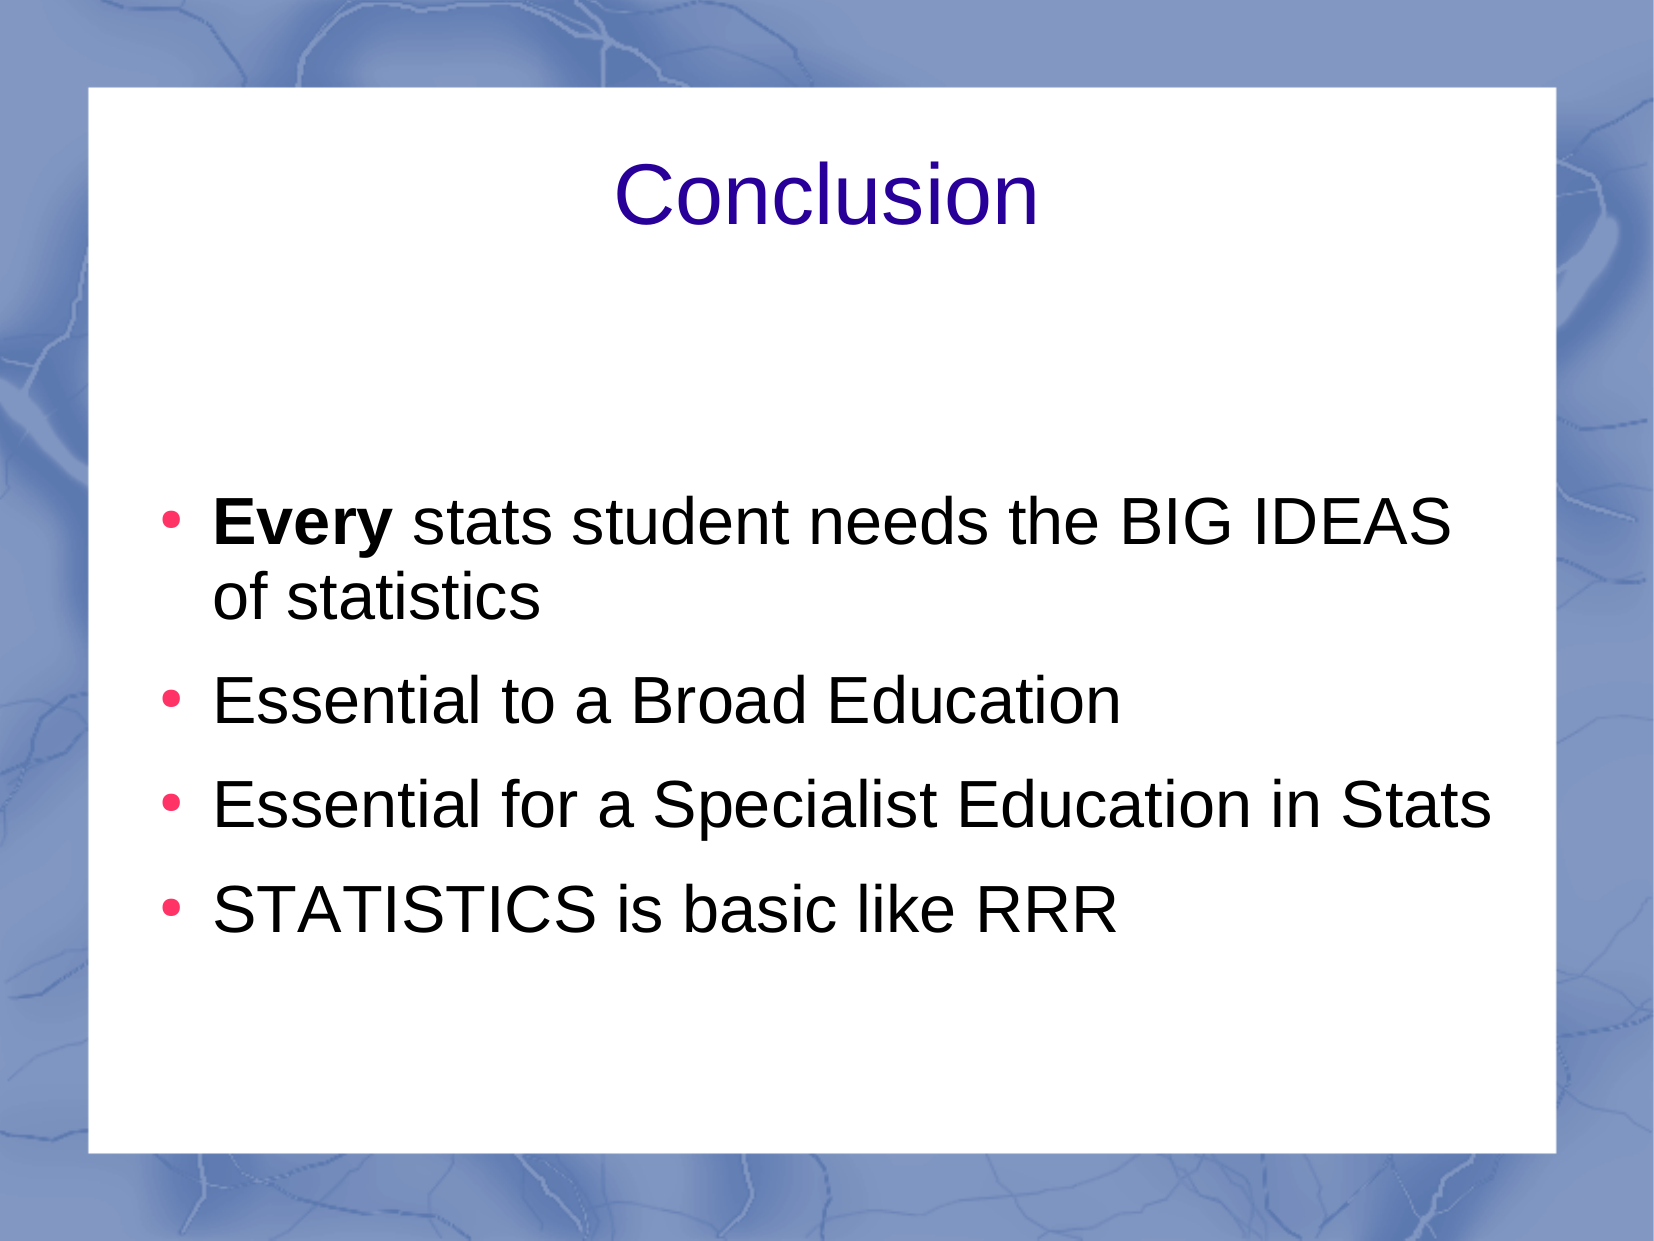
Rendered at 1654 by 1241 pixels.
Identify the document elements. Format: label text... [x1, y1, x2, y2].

picture [0, 0, 1654, 1241]
list Every stats student needs the BIG IDEAS of statistics Essential to a Broad Education Essential for a Specialist Education in Stats STATISTICS is basic like RRR [141, 484, 1501, 1169]
title Conclusion [118, 90, 1536, 298]
